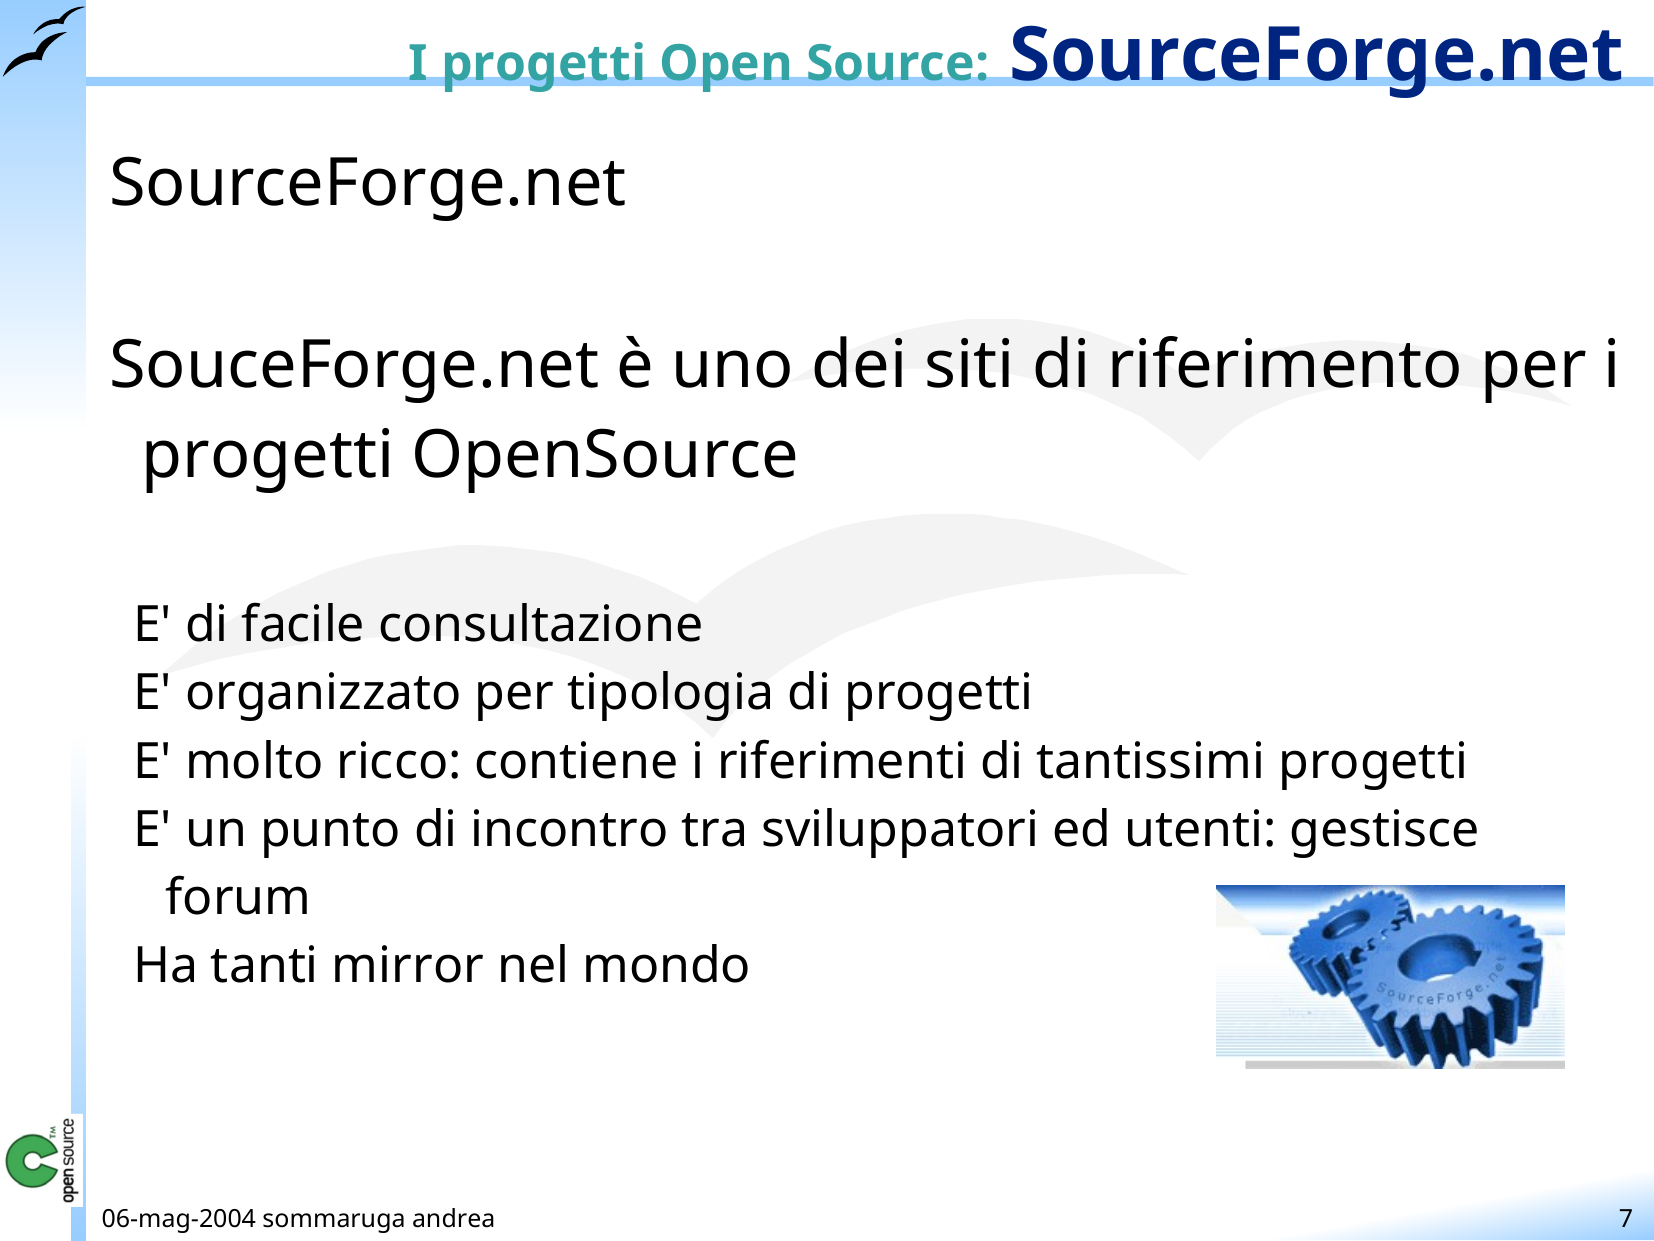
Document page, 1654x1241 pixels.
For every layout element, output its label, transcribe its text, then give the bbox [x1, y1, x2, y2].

title I progetti Open Source: SourceForge.net [85, 0, 1654, 104]
picture [1, 1115, 83, 1207]
picture [1216, 885, 1565, 1069]
list SourceForge.net SouceForge.net è uno dei siti di riferimento per i progetti OpenSource E' di facile consultazione E' organizzato per tipologia di progetti E' molto ricco: contiene i riferimenti di tantissimi progetti E' un punto di incontro tra sviluppatori ed utenti: gestisce forum Ha tanti mirror nel mondo [85, 134, 1628, 1163]
